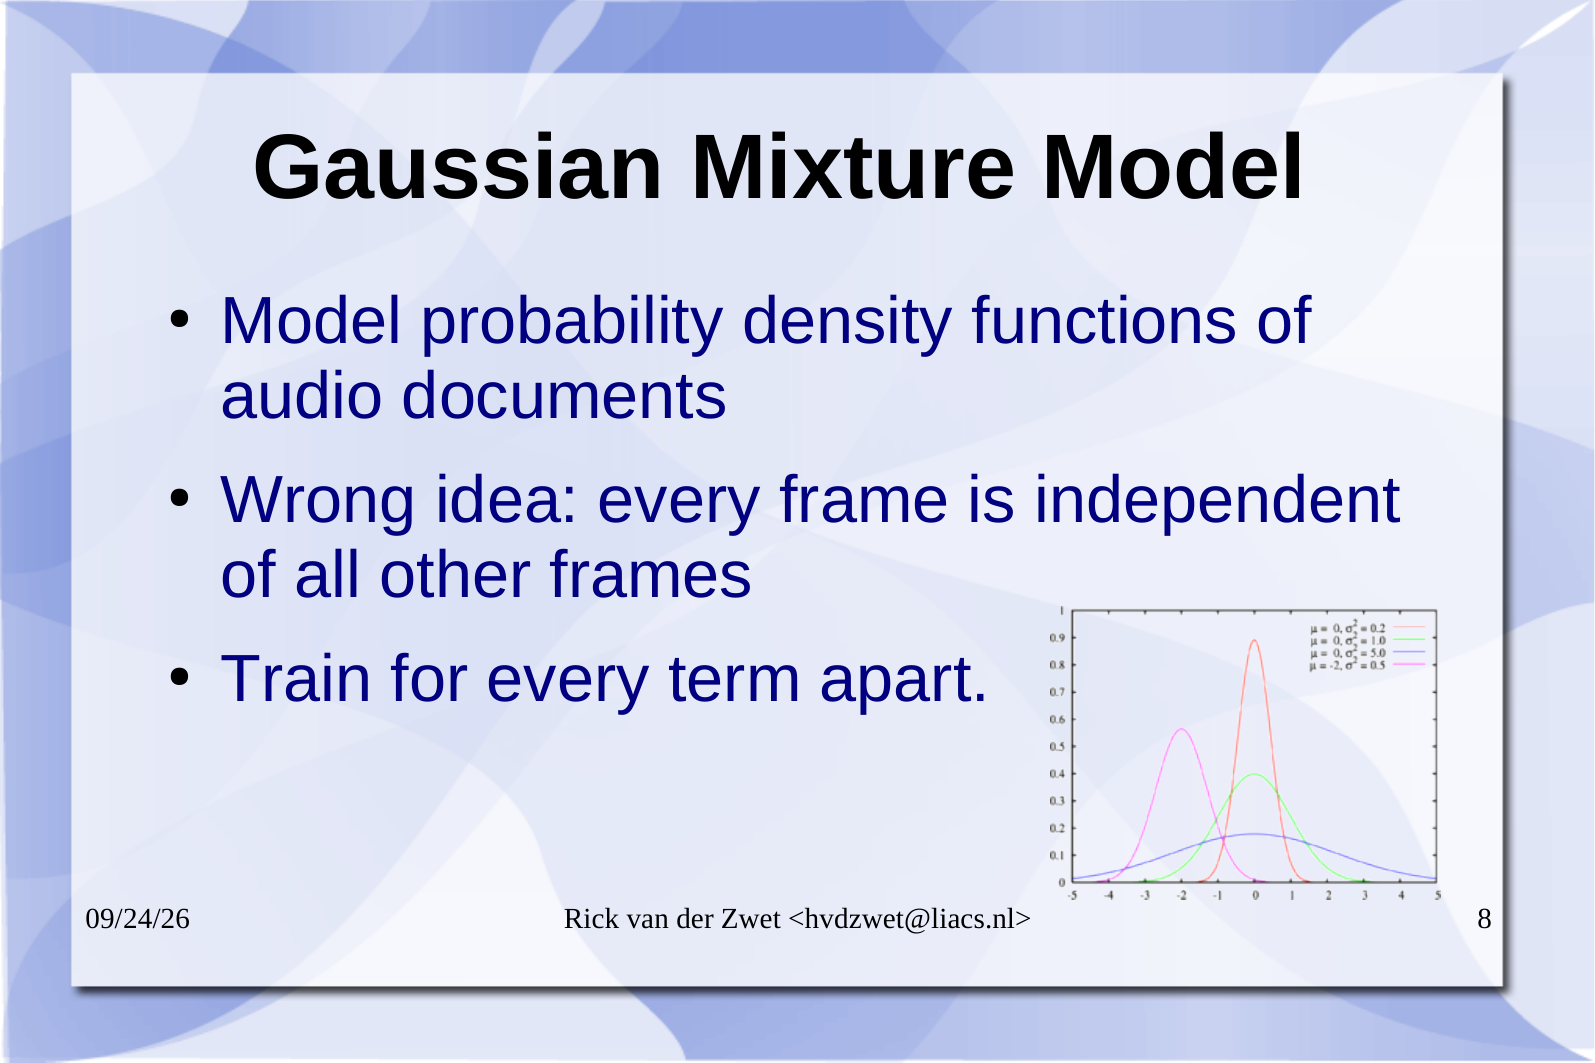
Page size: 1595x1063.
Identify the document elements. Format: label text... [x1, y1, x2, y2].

list Model probability density functions of audio documents Wrong idea: every frame is independent of all other frames Train for every term apart. [150, 282, 1460, 863]
title Gaussian Mixture Model [79, 77, 1481, 256]
picture [0, 0, 1595, 1063]
